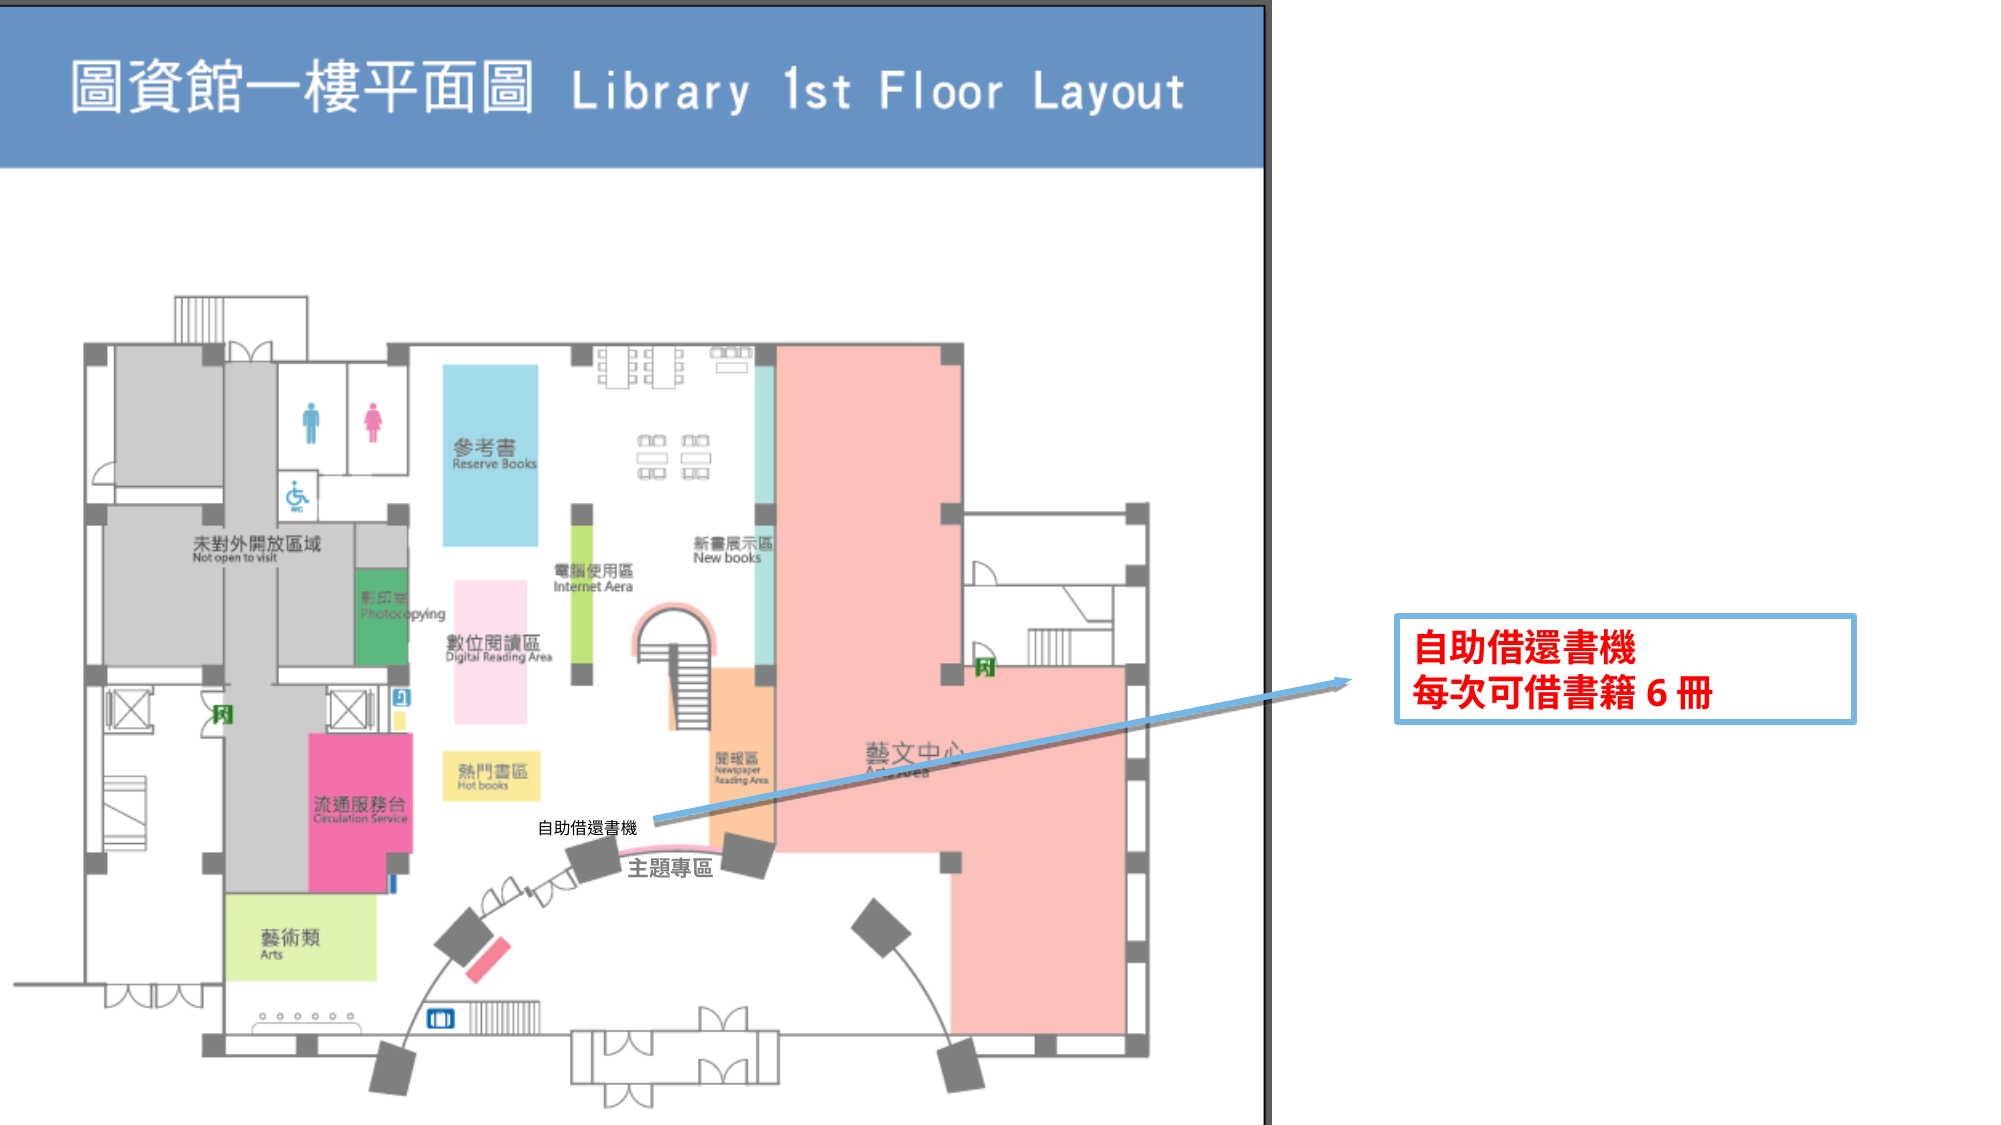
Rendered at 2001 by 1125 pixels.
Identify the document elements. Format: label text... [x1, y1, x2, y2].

text_box 自助借還書機 [522, 810, 653, 845]
text_box 自助借還書機 每次可借書籍6冊 [1397, 616, 1854, 723]
text_box 主題專區 [612, 847, 1070, 891]
picture [0, 0, 1272, 1125]
